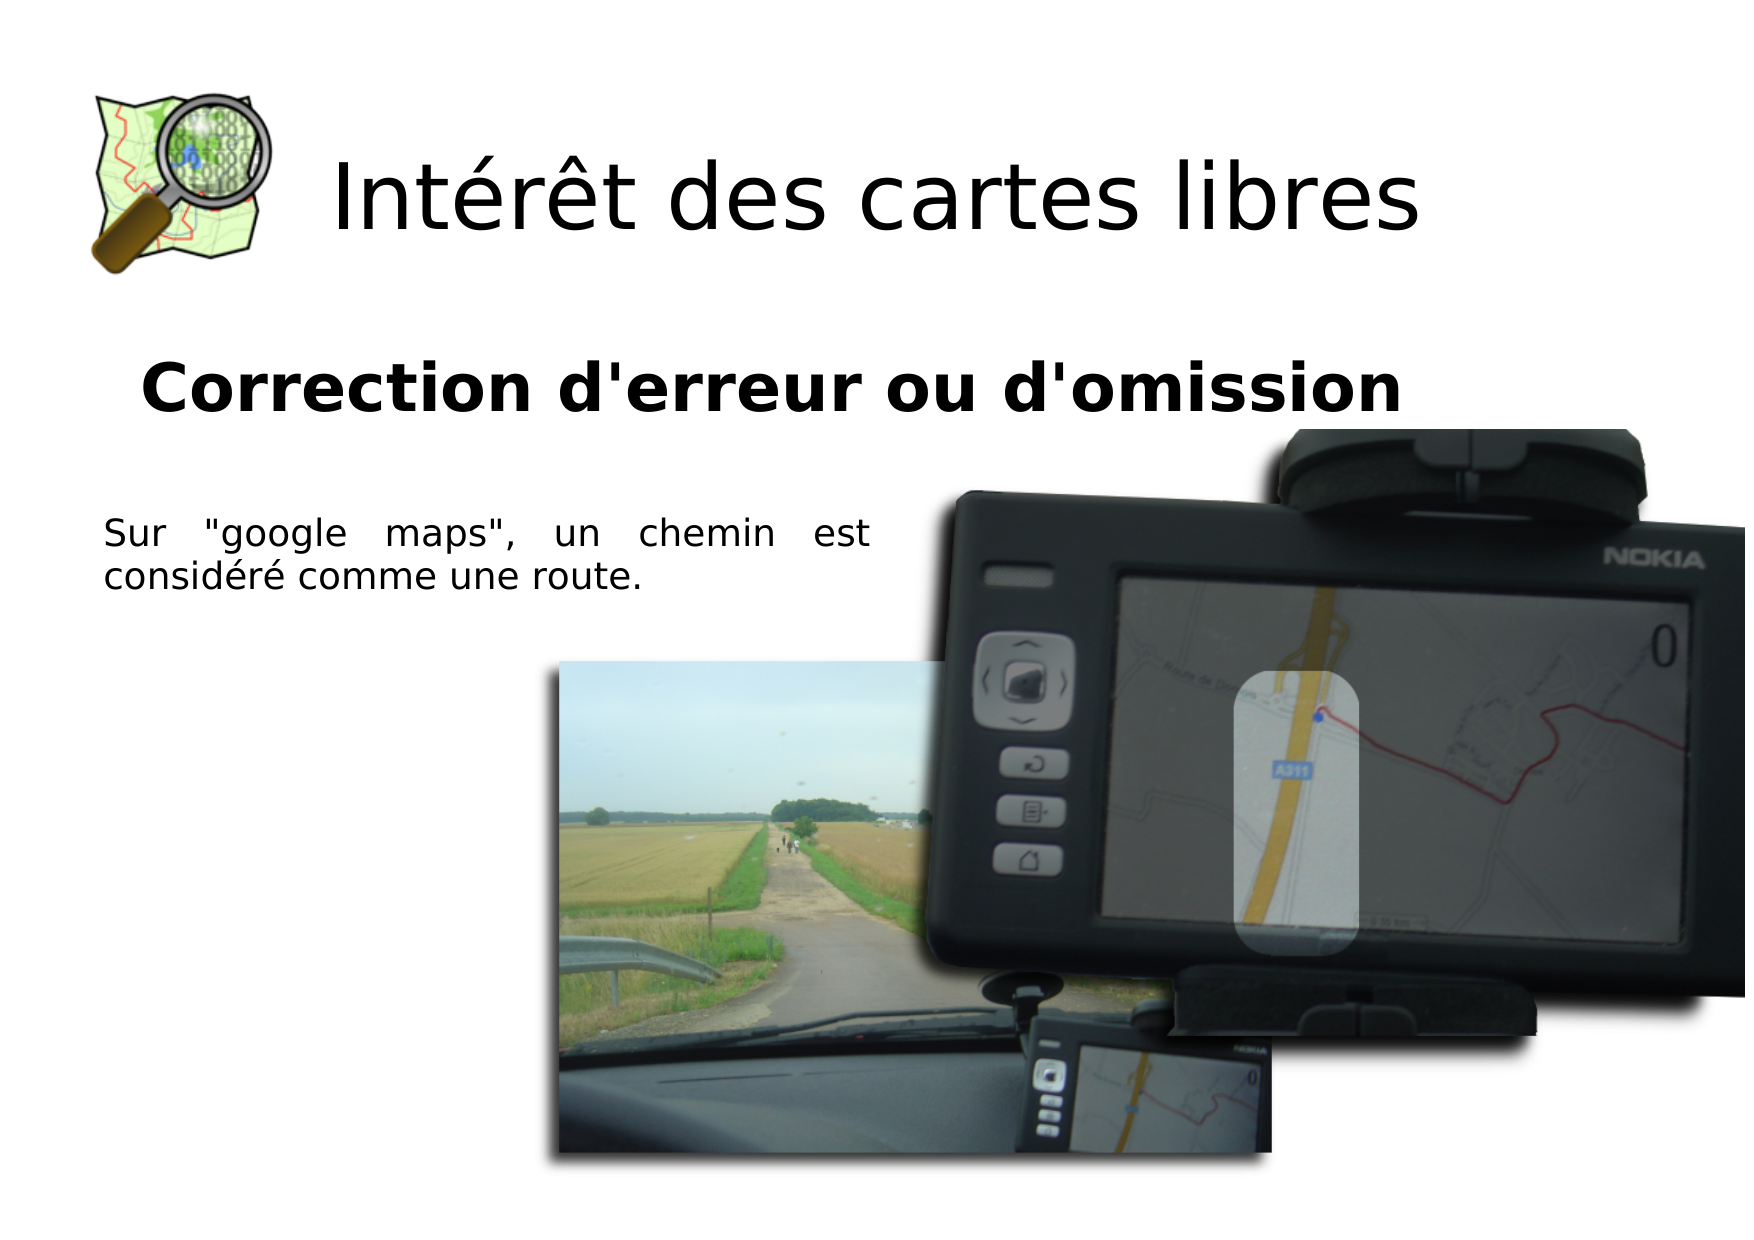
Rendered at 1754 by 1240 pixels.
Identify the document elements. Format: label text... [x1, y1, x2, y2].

text_box Sur "google maps", un chemin est considéré comme une route. [88, 504, 886, 607]
picture [88, 88, 277, 277]
title Intérêt des cartes libres [140, 103, 1614, 292]
subtitle Correction d'erreur ou d'omission [140, 328, 1614, 502]
picture [531, 429, 1745, 1181]
